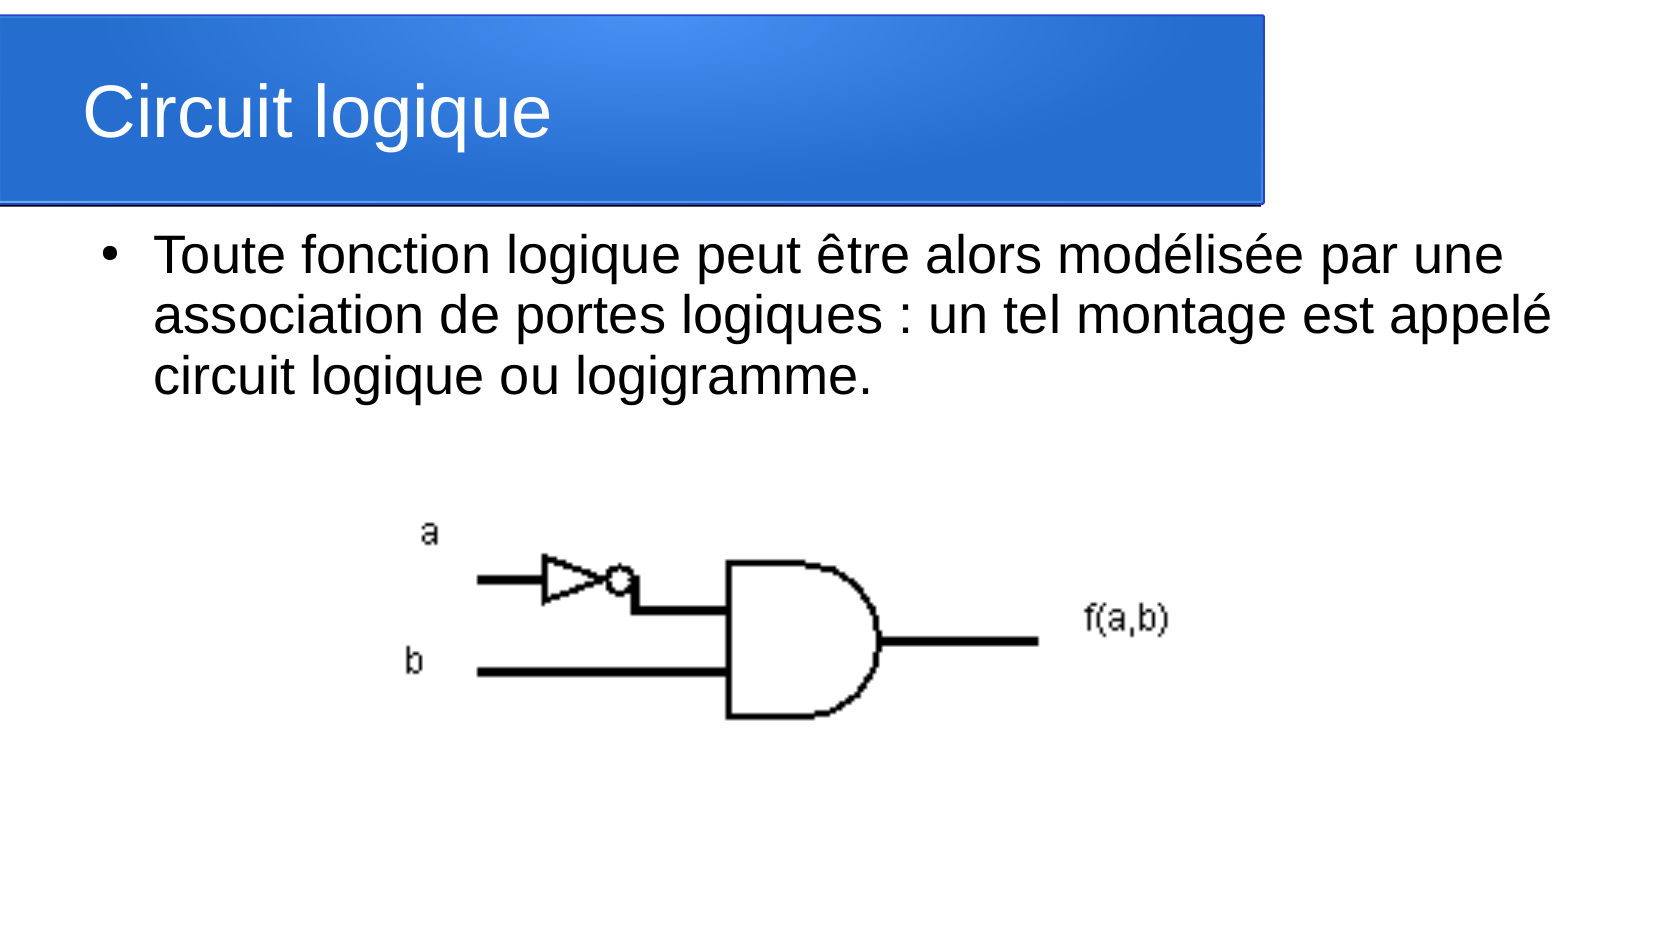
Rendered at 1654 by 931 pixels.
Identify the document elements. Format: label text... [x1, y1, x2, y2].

list Toute fonction logique peut être alors modélisée par une association de portes logiques : un tel montage est appelé circuit logique ou logigramme. [82, 224, 1571, 764]
picture [377, 478, 1199, 733]
title Circuit logique [82, 35, 1235, 189]
